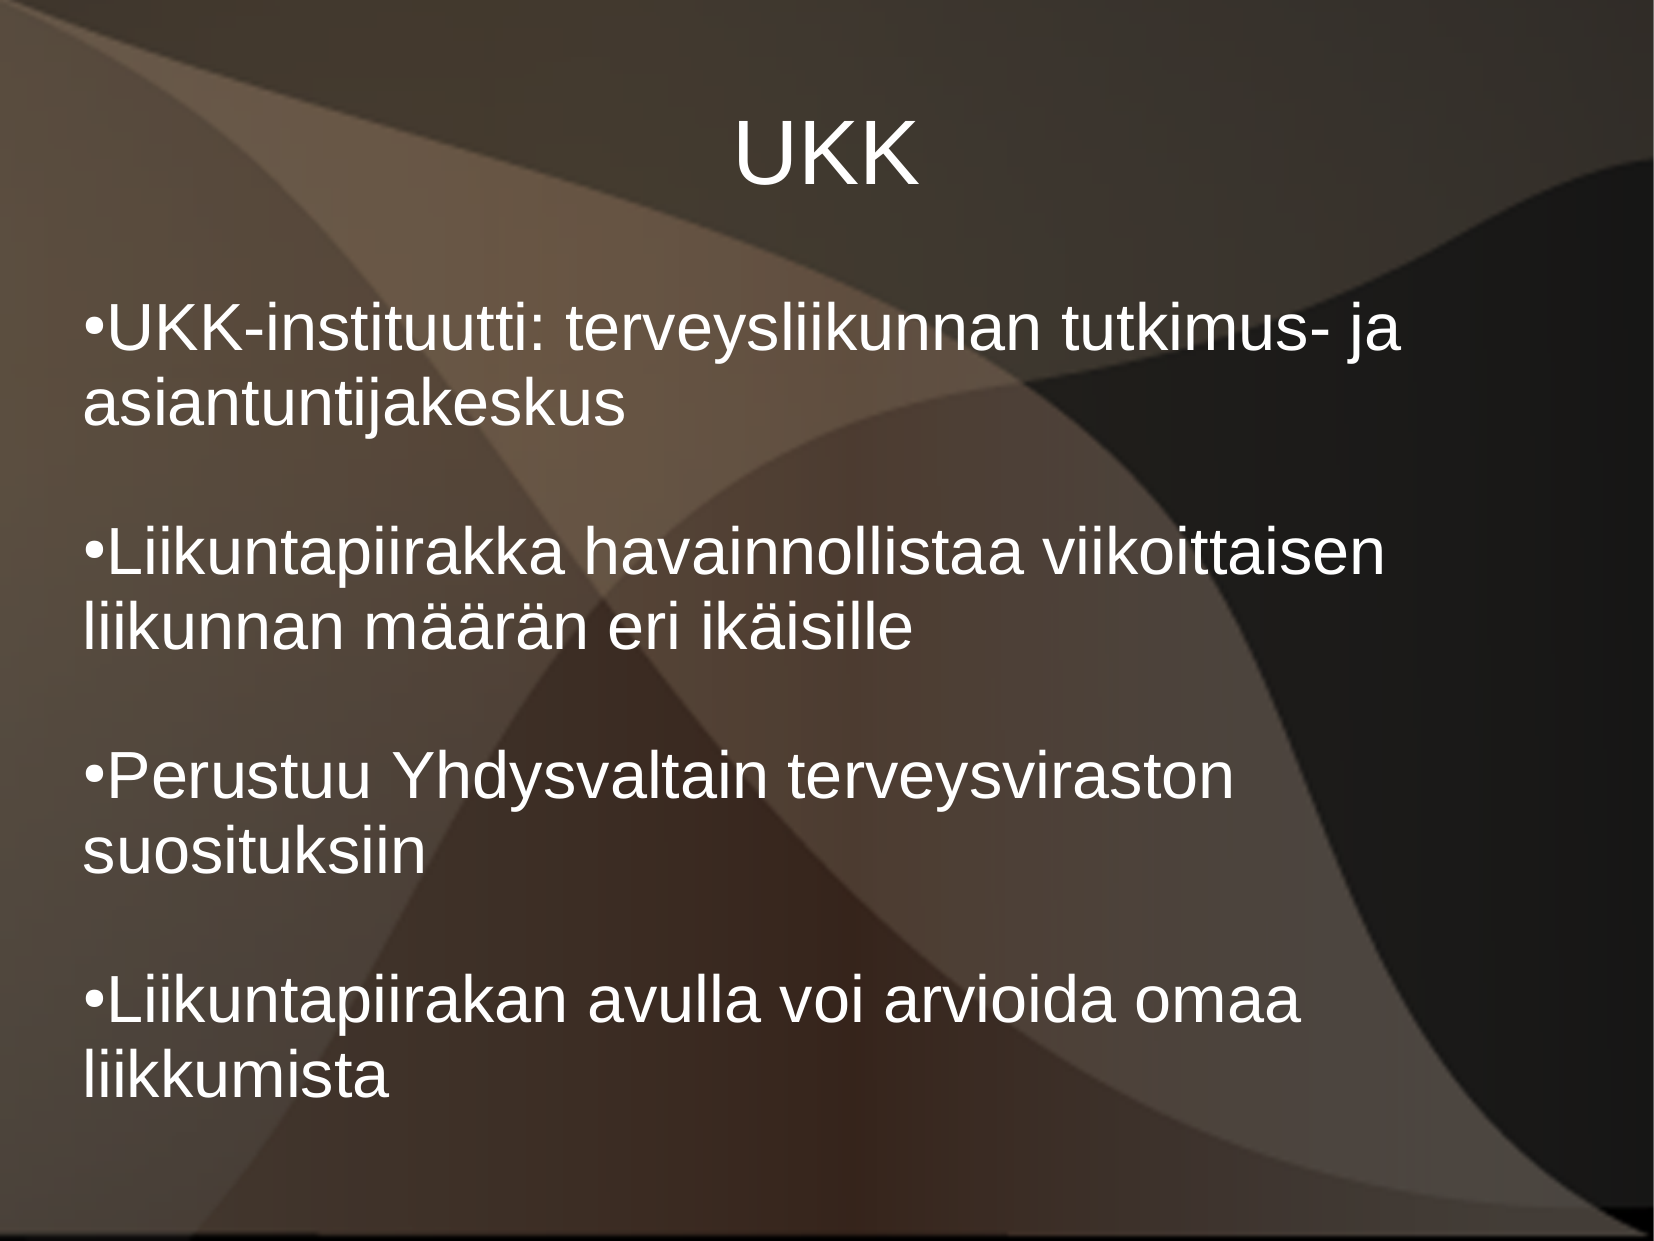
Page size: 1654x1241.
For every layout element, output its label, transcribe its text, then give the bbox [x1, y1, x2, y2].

subtitle UKK-instituutti: terveysliikunnan tutkimus- ja asiantuntijakeskus Liikuntapiirakka havainnollistaa viikoittaisen liikunnan määrän eri ikäisille Perustuu Yhdysvaltain terveysviraston suosituksiin Liikuntapiirakan avulla voi arvioida omaa liikkumista [82, 212, 1571, 1190]
picture [0, 0, 1654, 1241]
title UKK [82, 49, 1571, 212]
